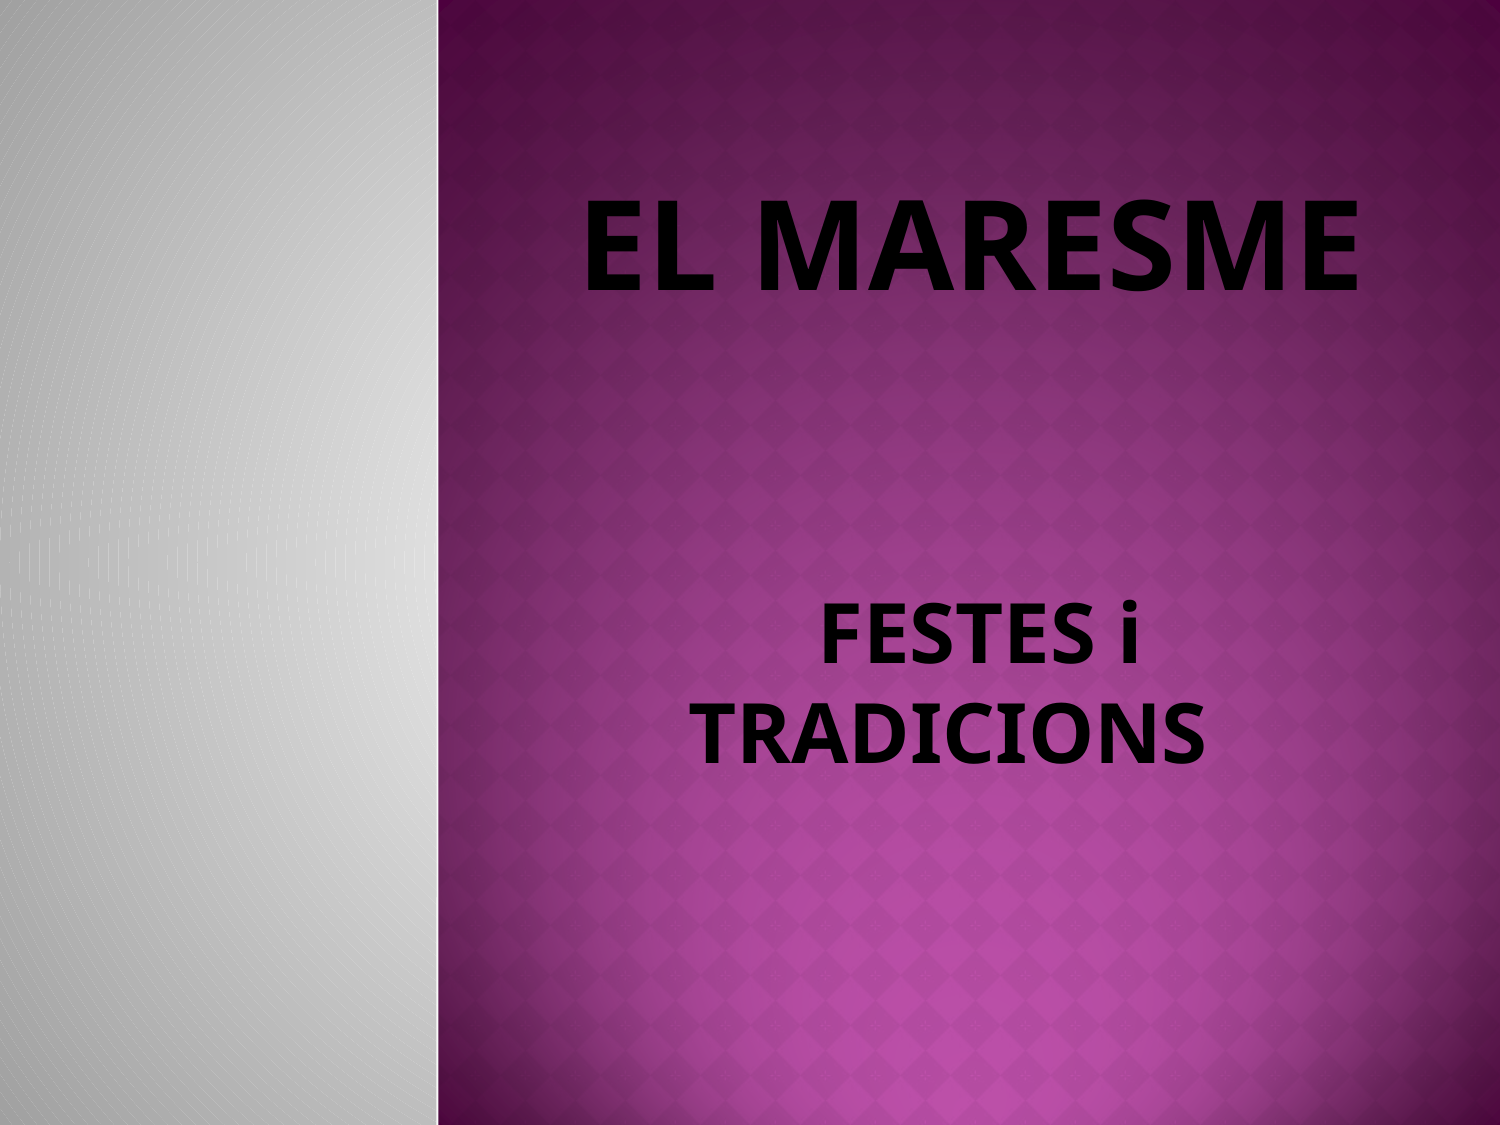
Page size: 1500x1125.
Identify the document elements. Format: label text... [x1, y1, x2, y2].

subtitle FESTES i TRADICIONS [550, 580, 1390, 953]
title EL MARESME [552, 87, 1390, 421]
